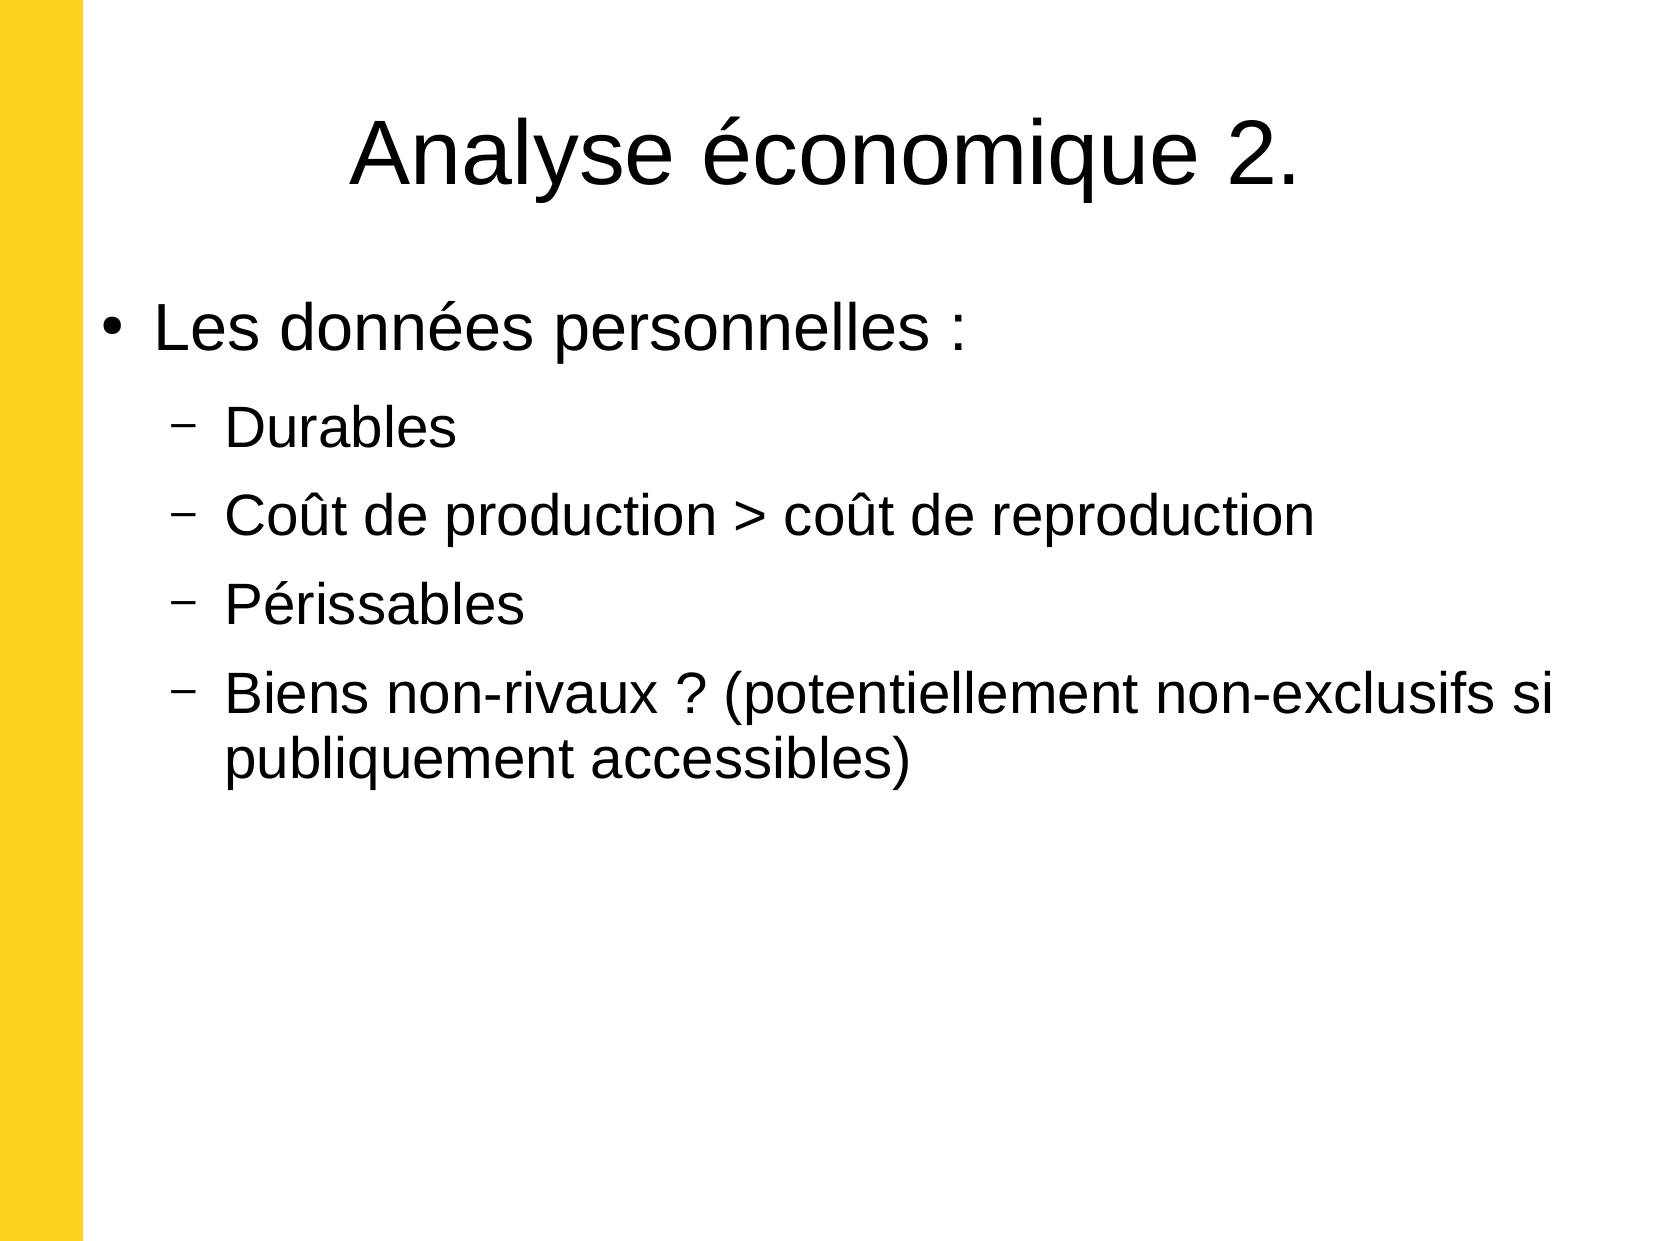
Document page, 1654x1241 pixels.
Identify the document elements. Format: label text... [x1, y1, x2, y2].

title Analyse économique 2. [83, 49, 1571, 257]
text_box [0, 0, 83, 1241]
list Les données personnelles : Durables Coût de production > coût de reproduction Périssables Biens non-rivaux ? (potentiellement non-exclusifs si publiquement accessibles) [83, 290, 1571, 1010]
